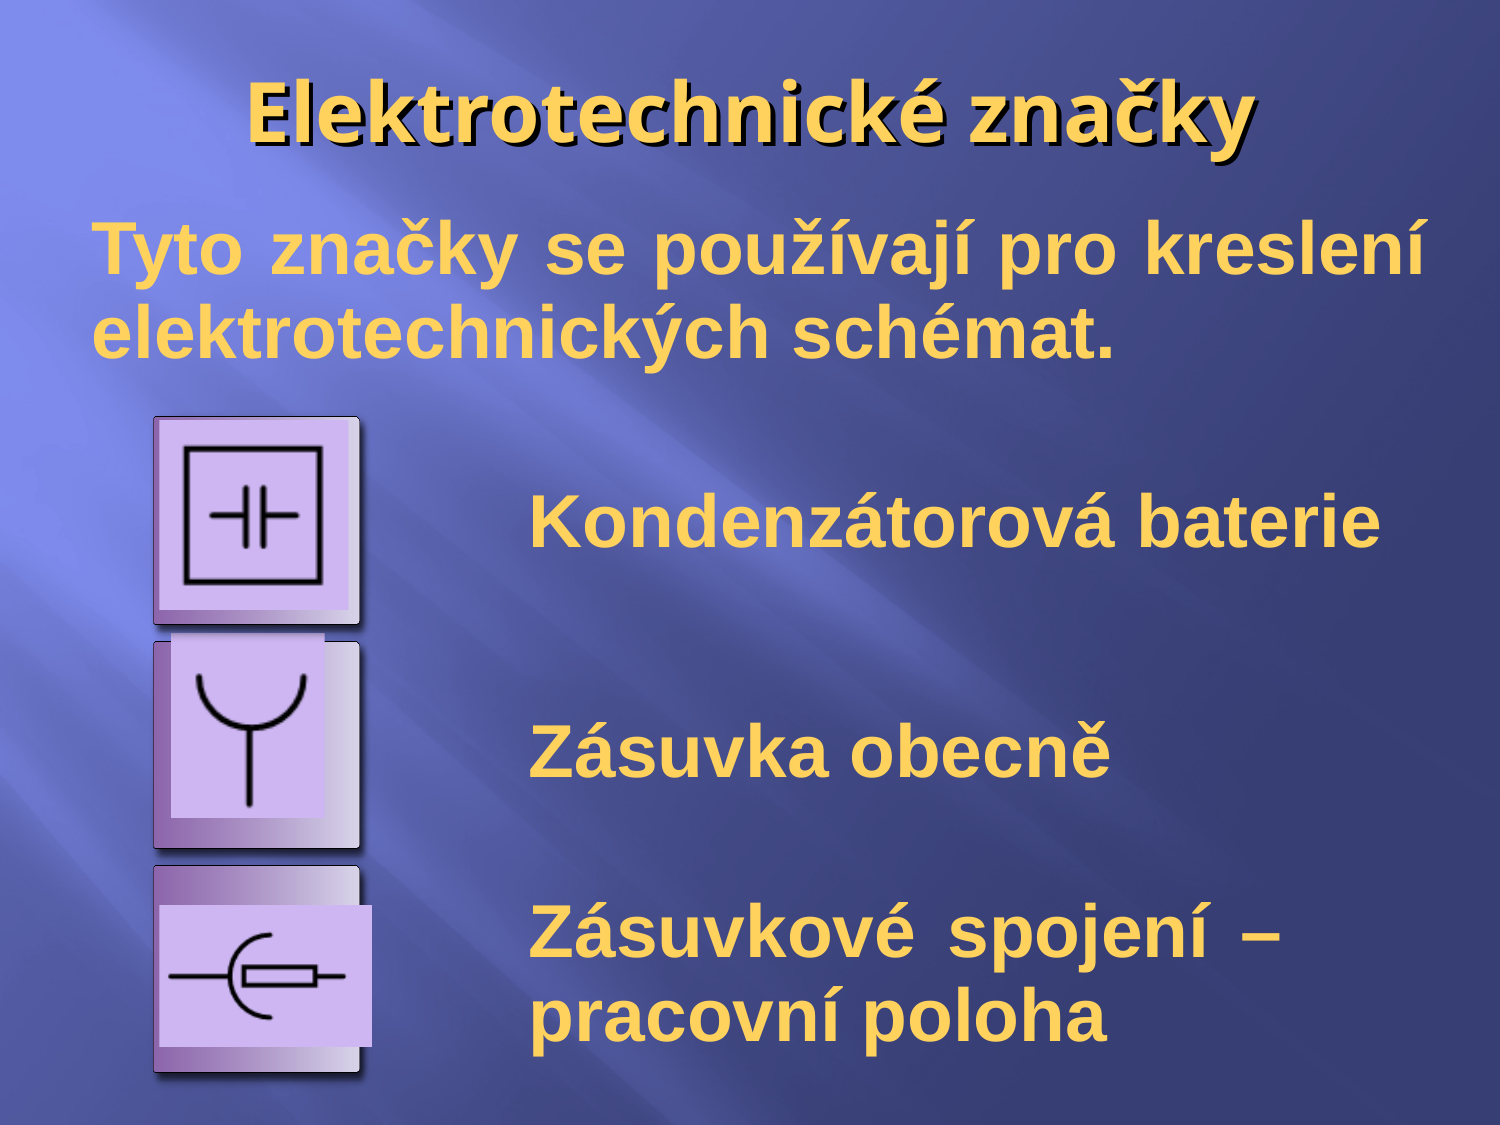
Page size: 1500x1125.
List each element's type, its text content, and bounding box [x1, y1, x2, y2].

title Elektrotechnické značky [75, 45, 1426, 173]
text_box Kondenzátorová baterie [513, 467, 1400, 575]
picture [147, 408, 373, 1095]
text_box Zásuvka obecně [513, 668, 1329, 835]
text_box Zásuvkové spojení – pracovní poloha [513, 881, 1329, 1047]
text_box Tyto značky se používají pro kreslení elektrotechnických schémat. [76, 184, 1447, 398]
